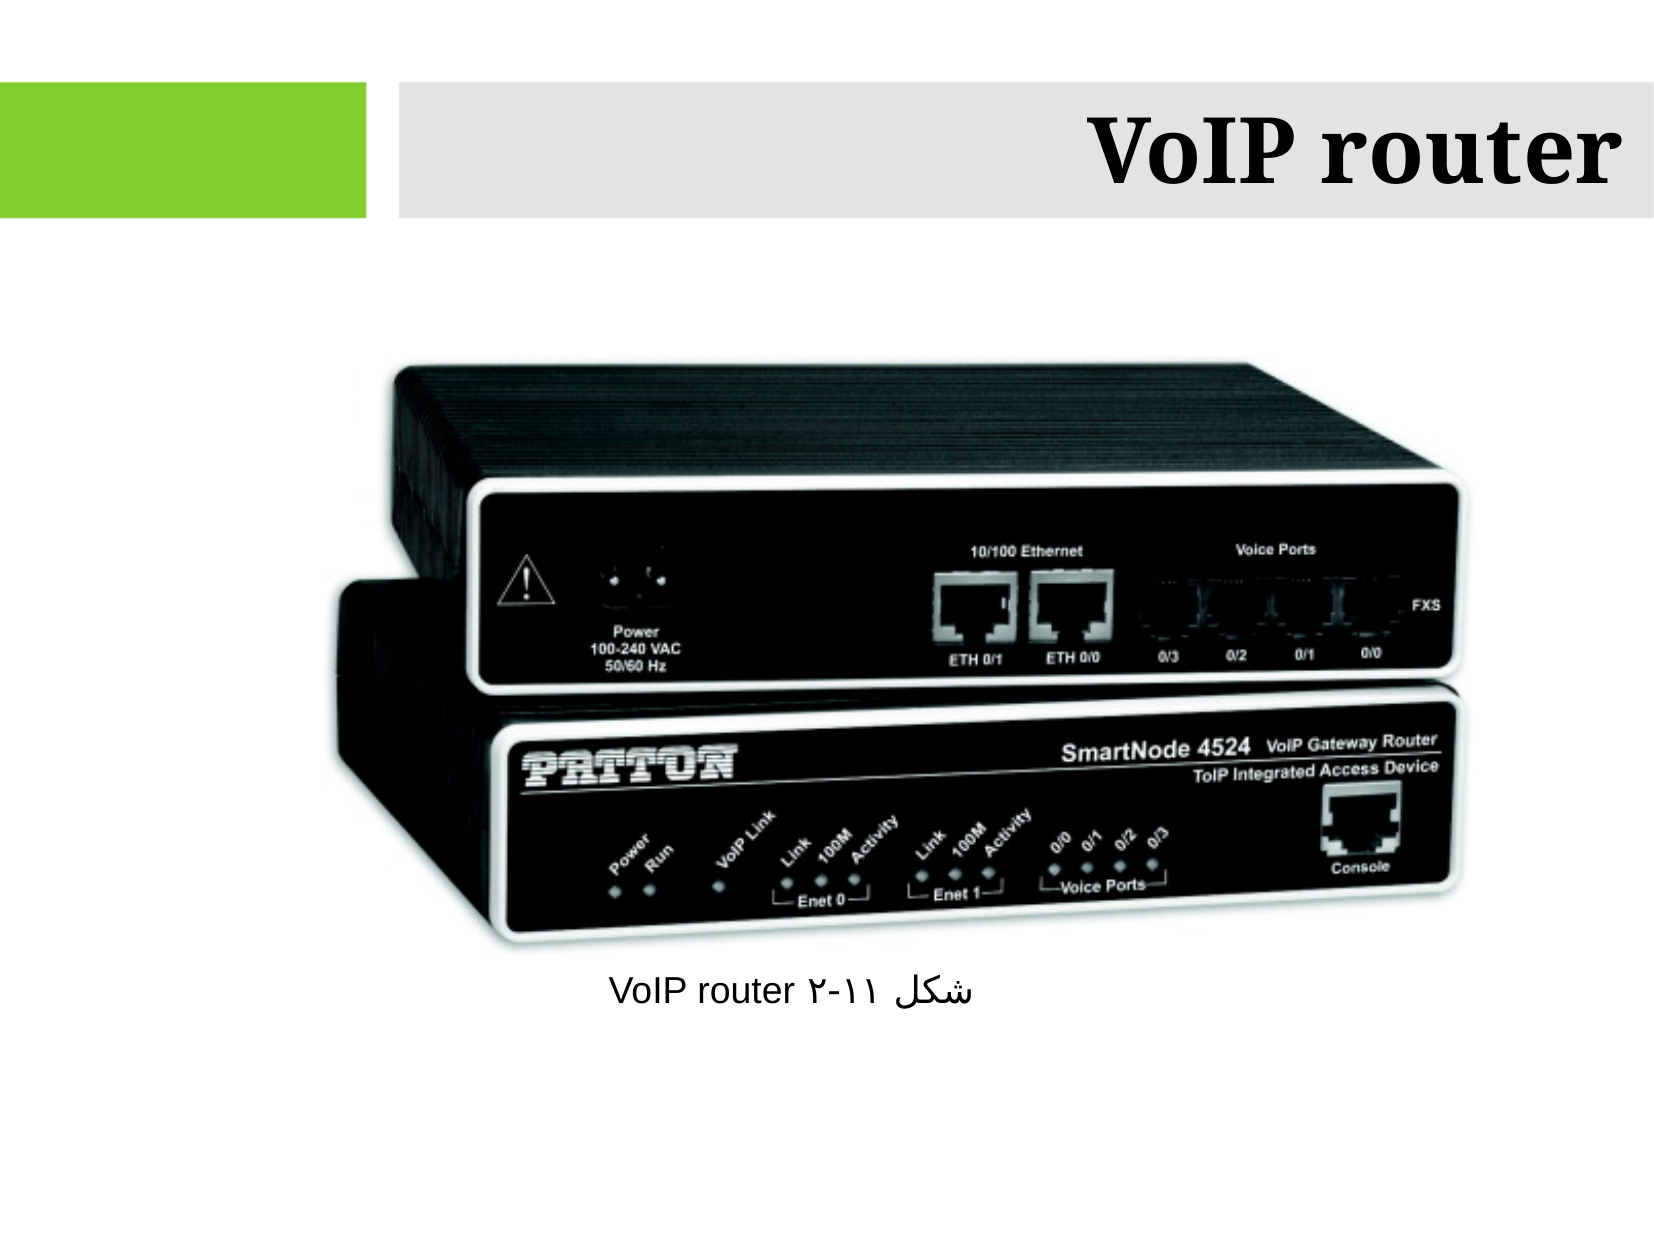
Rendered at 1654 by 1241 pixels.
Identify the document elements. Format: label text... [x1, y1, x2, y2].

text_box شکل ۱۱-۲ VoIP router [321, 958, 1275, 1019]
picture [0, 0, 1654, 1241]
title VoIP router [313, 73, 1625, 223]
